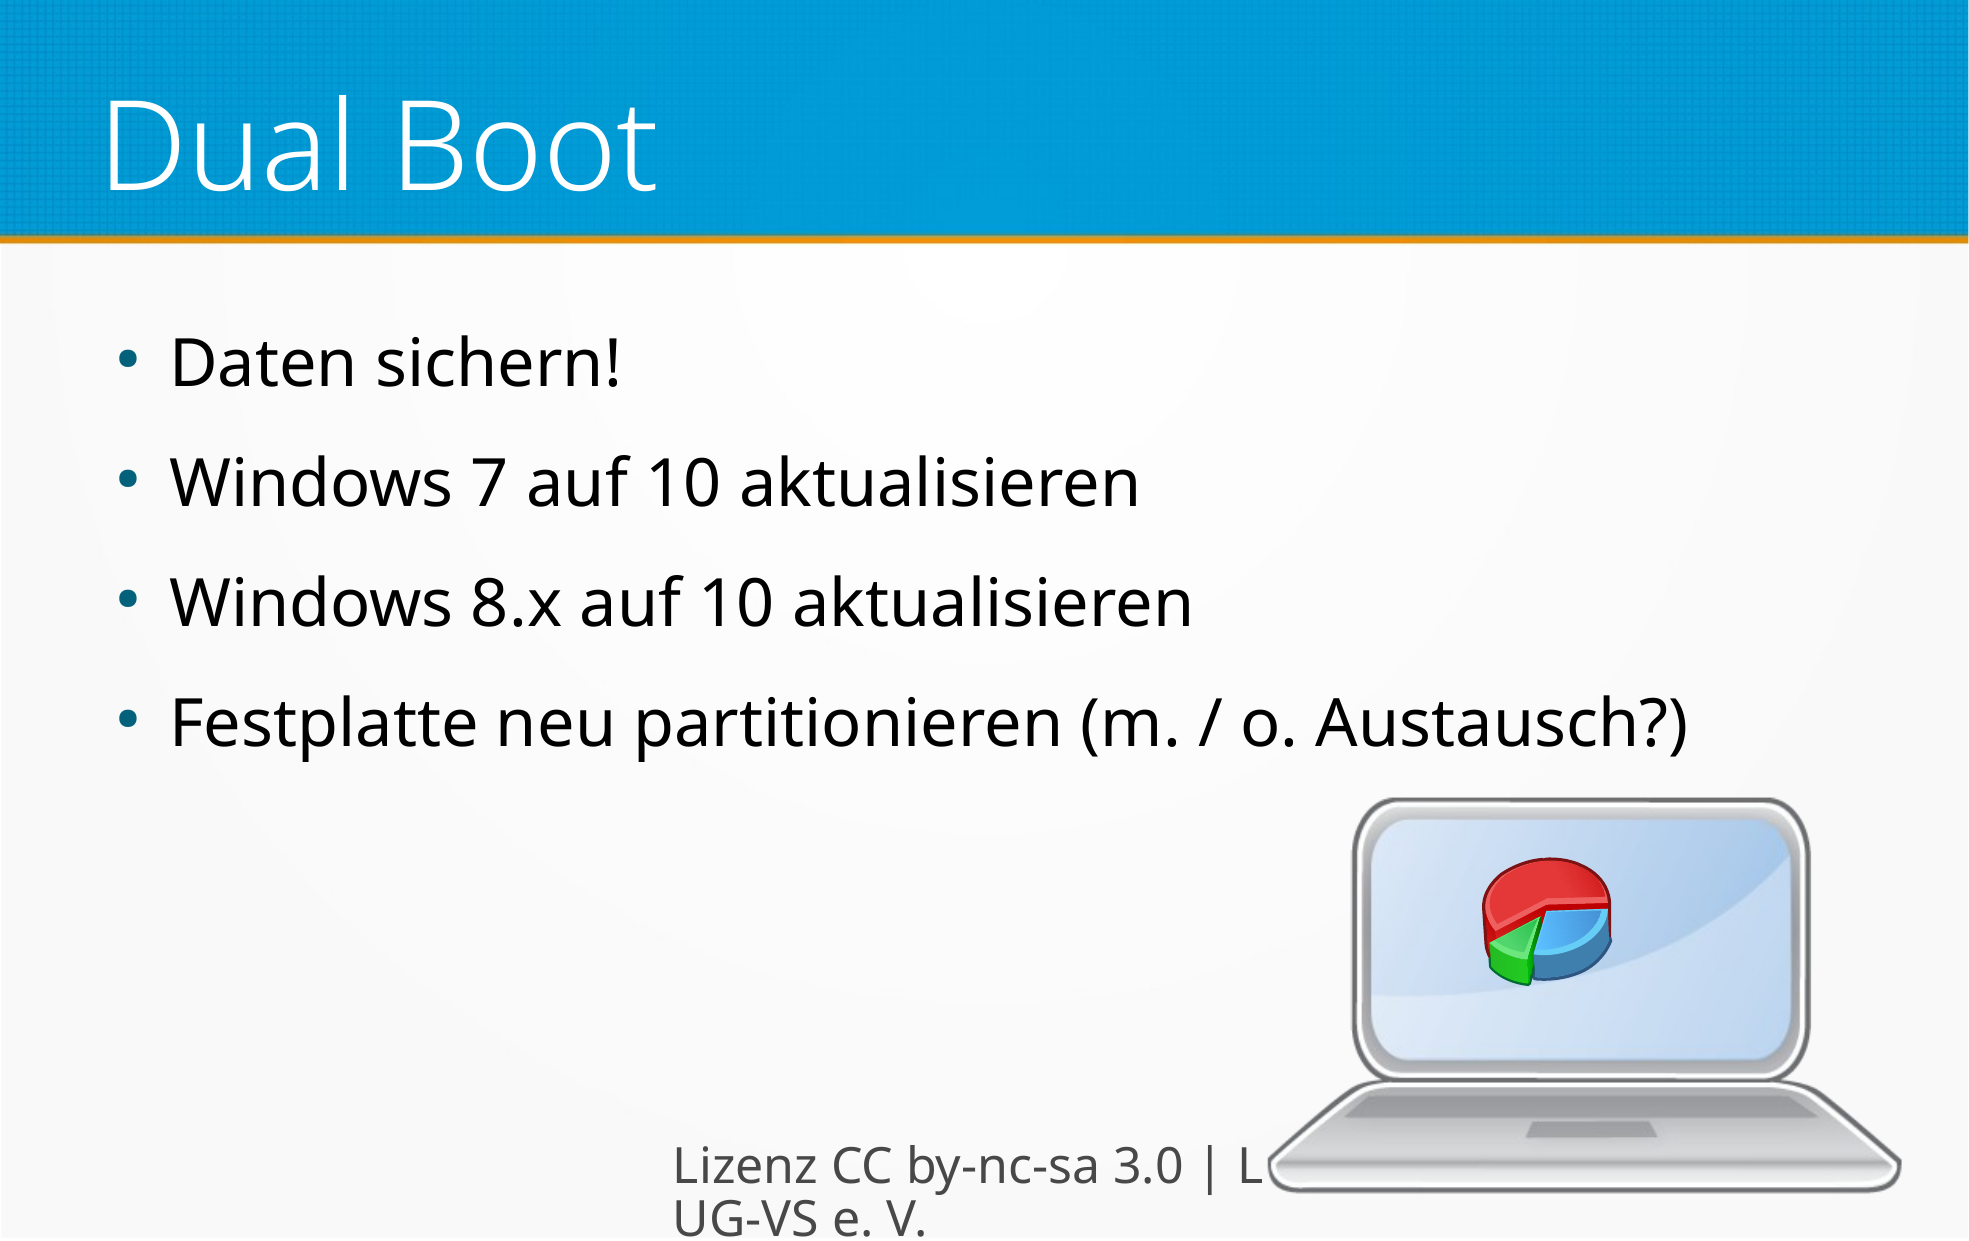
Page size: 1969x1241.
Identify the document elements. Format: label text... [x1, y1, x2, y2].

list Daten sichern! Windows 7 auf 10 aktualisieren Windows 8.x auf 10 aktualisieren Festplatte neu partitionieren (m. / o. Austausch?) [98, 315, 1861, 1081]
picture [0, 233, 1969, 1241]
title Dual Boot [98, 19, 1870, 227]
